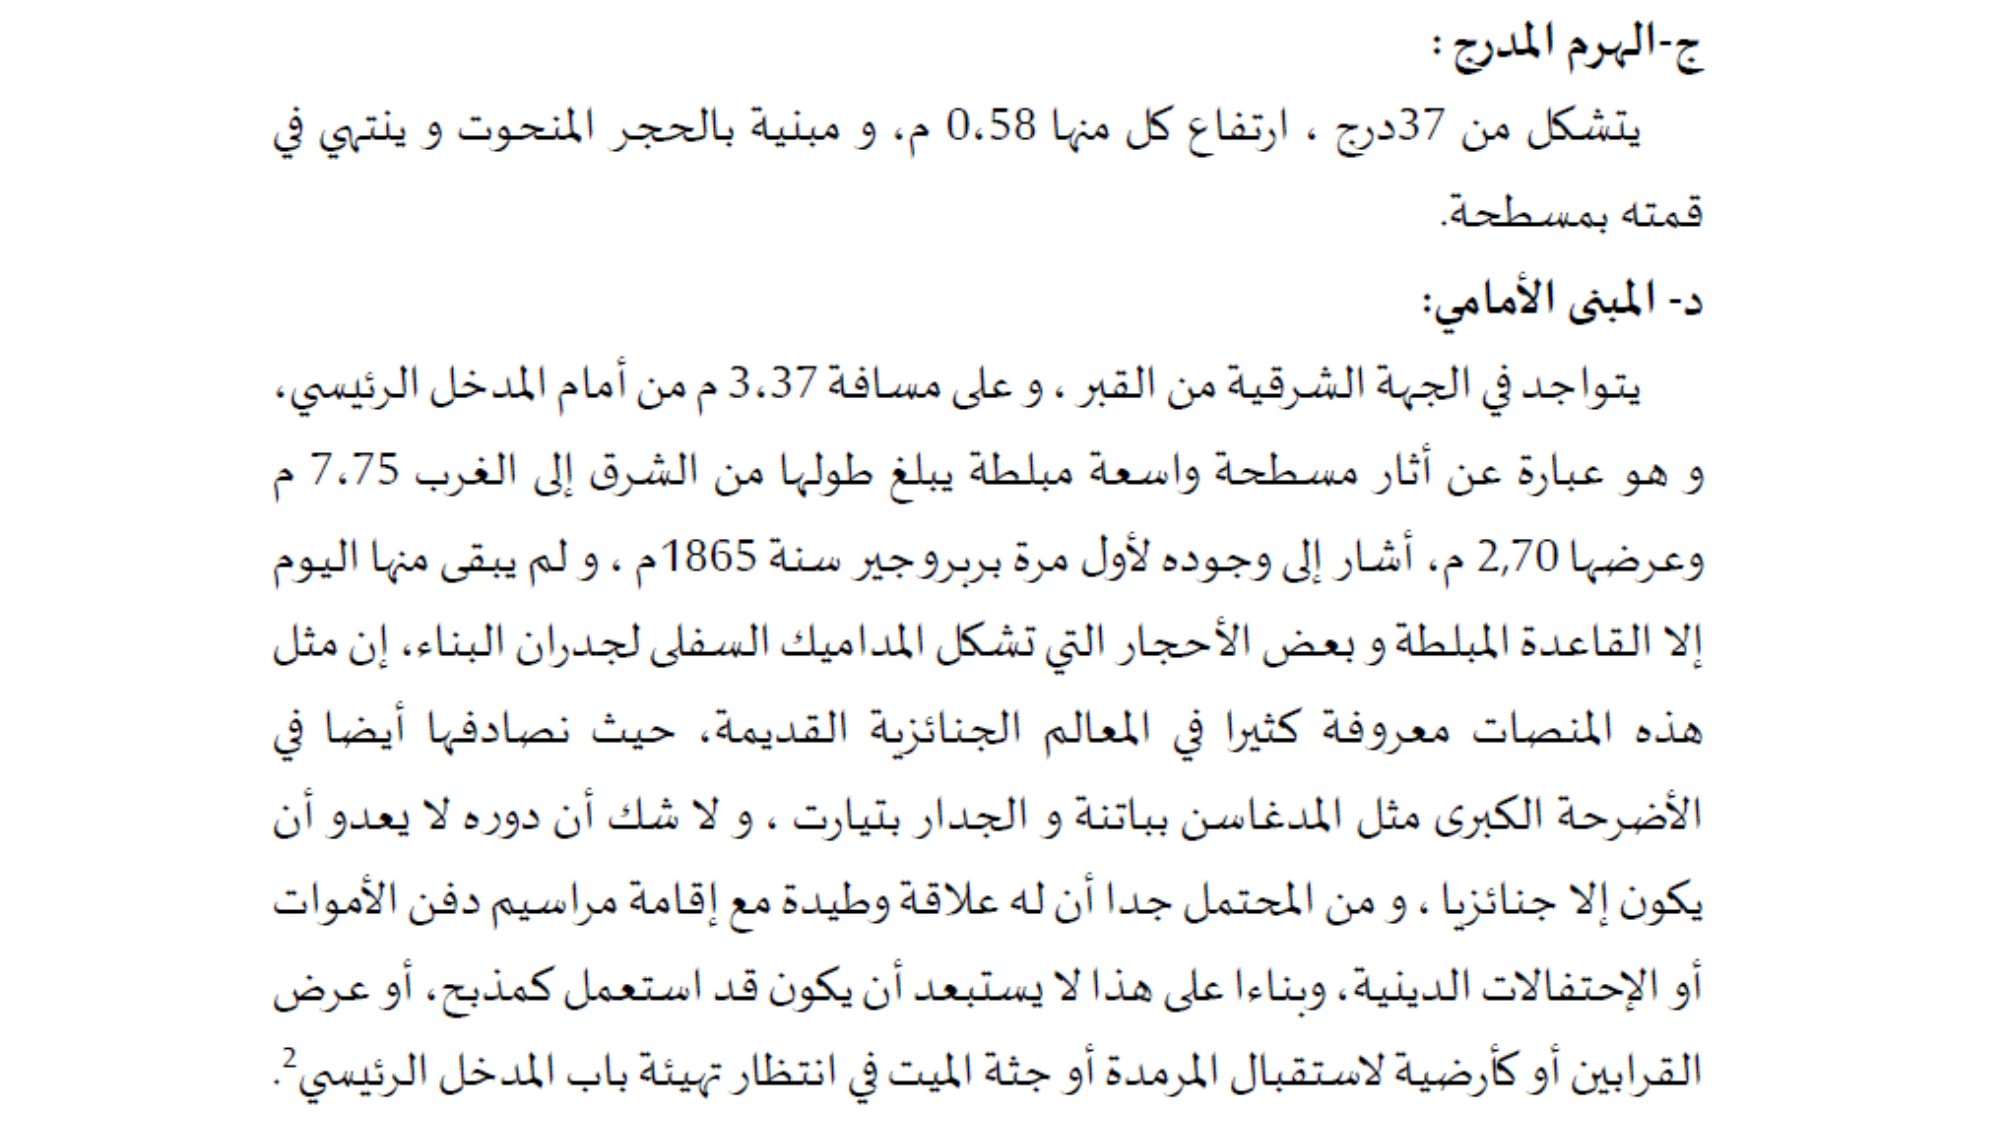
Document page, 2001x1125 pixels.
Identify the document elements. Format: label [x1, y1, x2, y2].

picture [259, 20, 1744, 1107]
